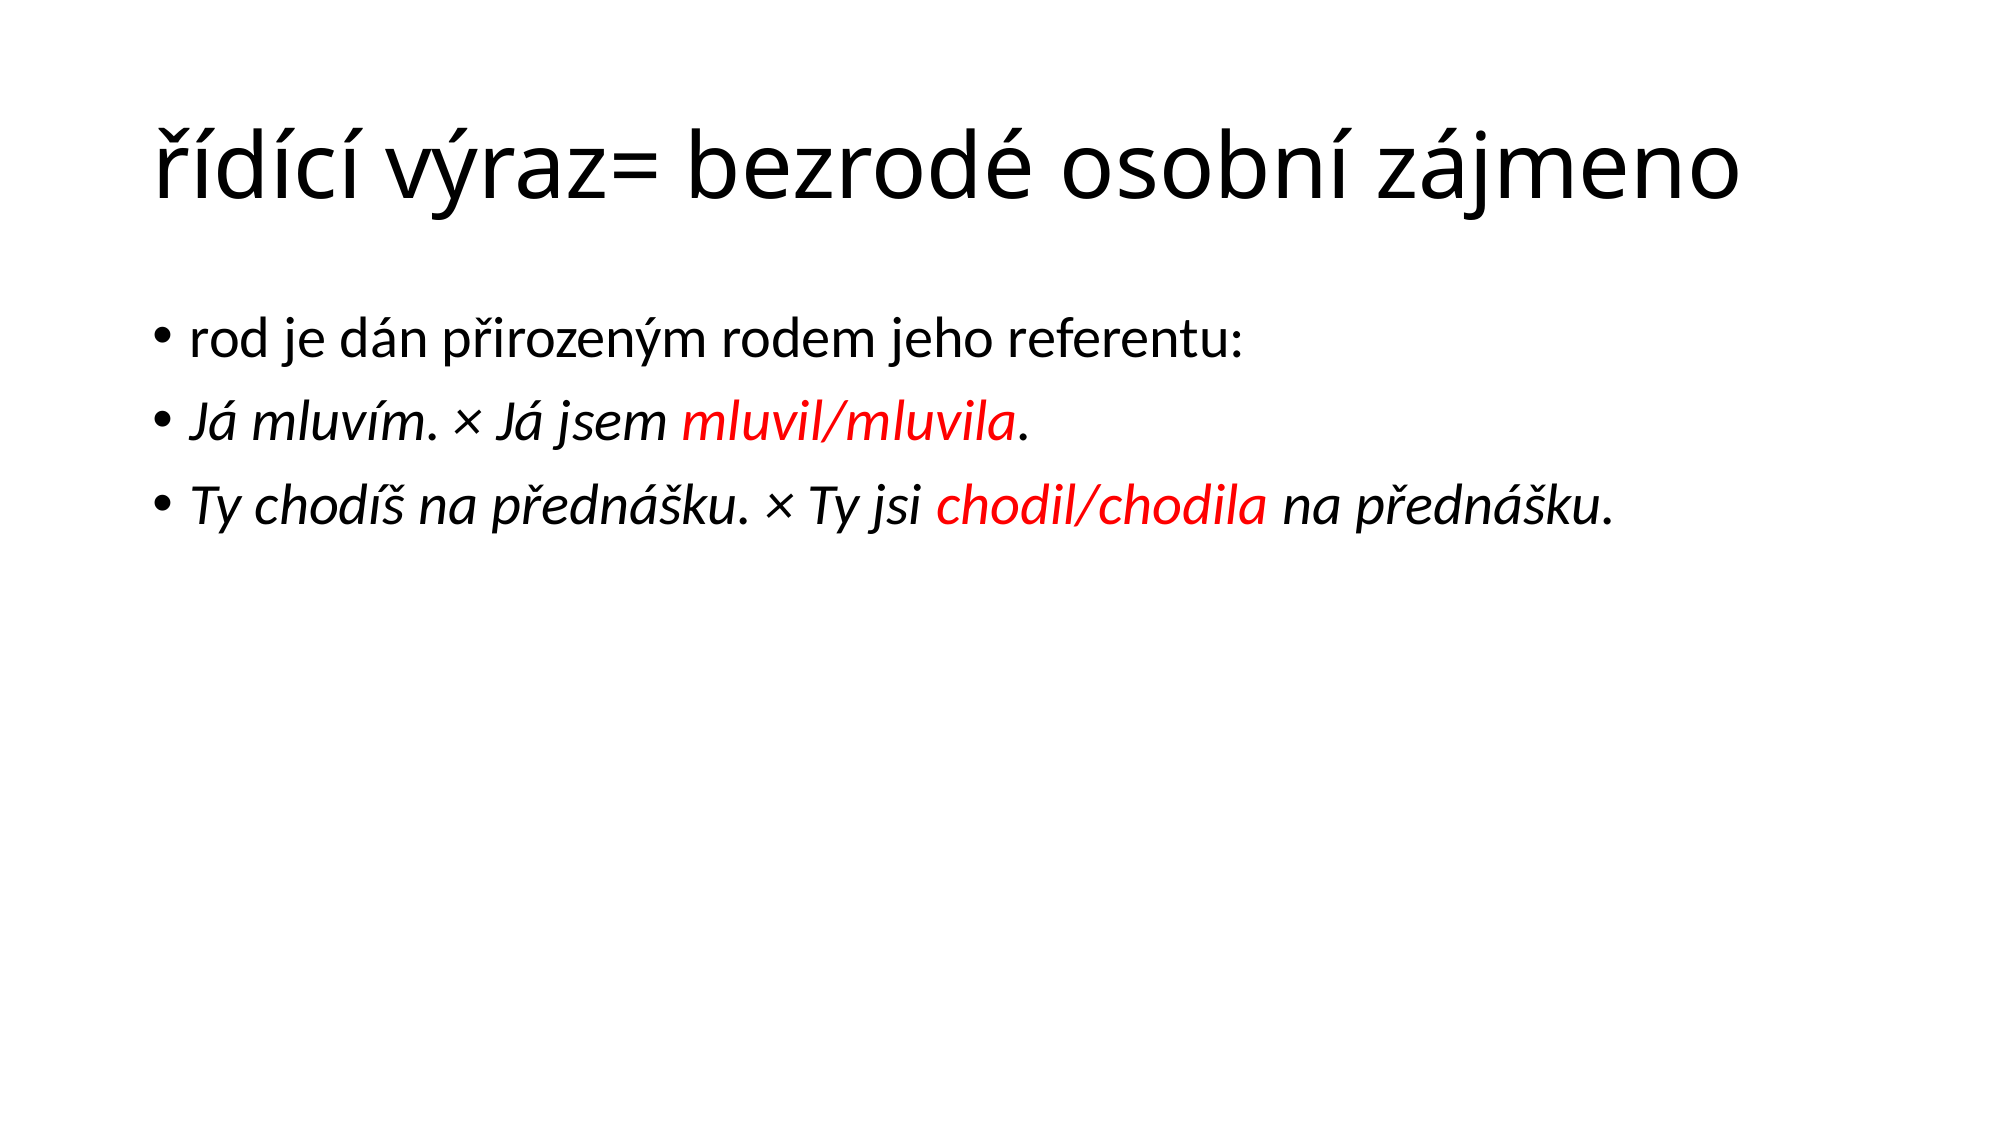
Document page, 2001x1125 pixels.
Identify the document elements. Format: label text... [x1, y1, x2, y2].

title řídící výraz= bezrodé osobní zájmeno [137, 59, 1863, 278]
list rod je dán přirozeným rodem jeho referentu: Já mluvím. × Já jsem mluvil/mluvila. Ty chodíš na přednášku. × Ty jsi chodil/chodila na přednášku. [137, 299, 1863, 1014]
